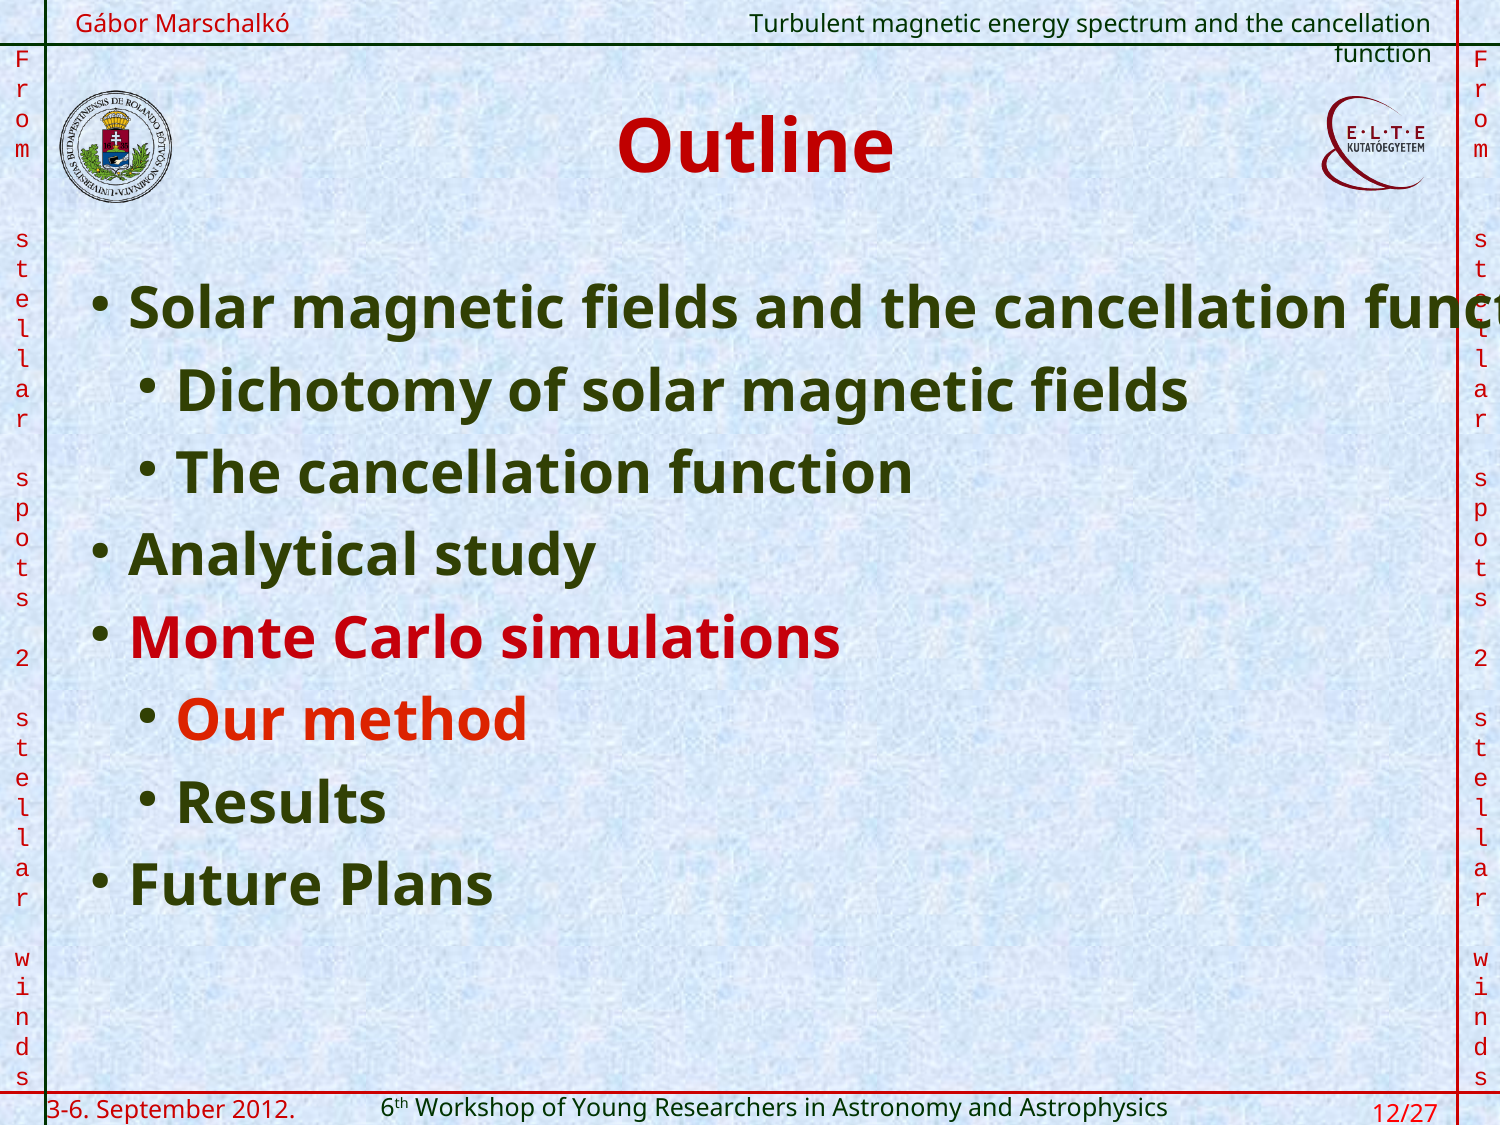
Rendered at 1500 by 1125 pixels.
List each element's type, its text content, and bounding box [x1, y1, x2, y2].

picture [1459, 0, 1500, 43]
picture [47, 0, 1456, 43]
picture [0, 46, 44, 1091]
text_box Outline [600, 90, 912, 196]
picture [0, 1094, 44, 1125]
picture [1459, 46, 1500, 1091]
picture [47, 46, 1456, 1091]
text_box Solar magnetic fields and the cancellation function Dichotomy of solar magnetic fields The cancellation function Analytical study Monte Carlo simulations Our method Results Future Plans [75, 262, 1426, 1035]
picture [47, 1094, 1456, 1125]
picture [1459, 1094, 1500, 1125]
picture [0, 0, 44, 43]
